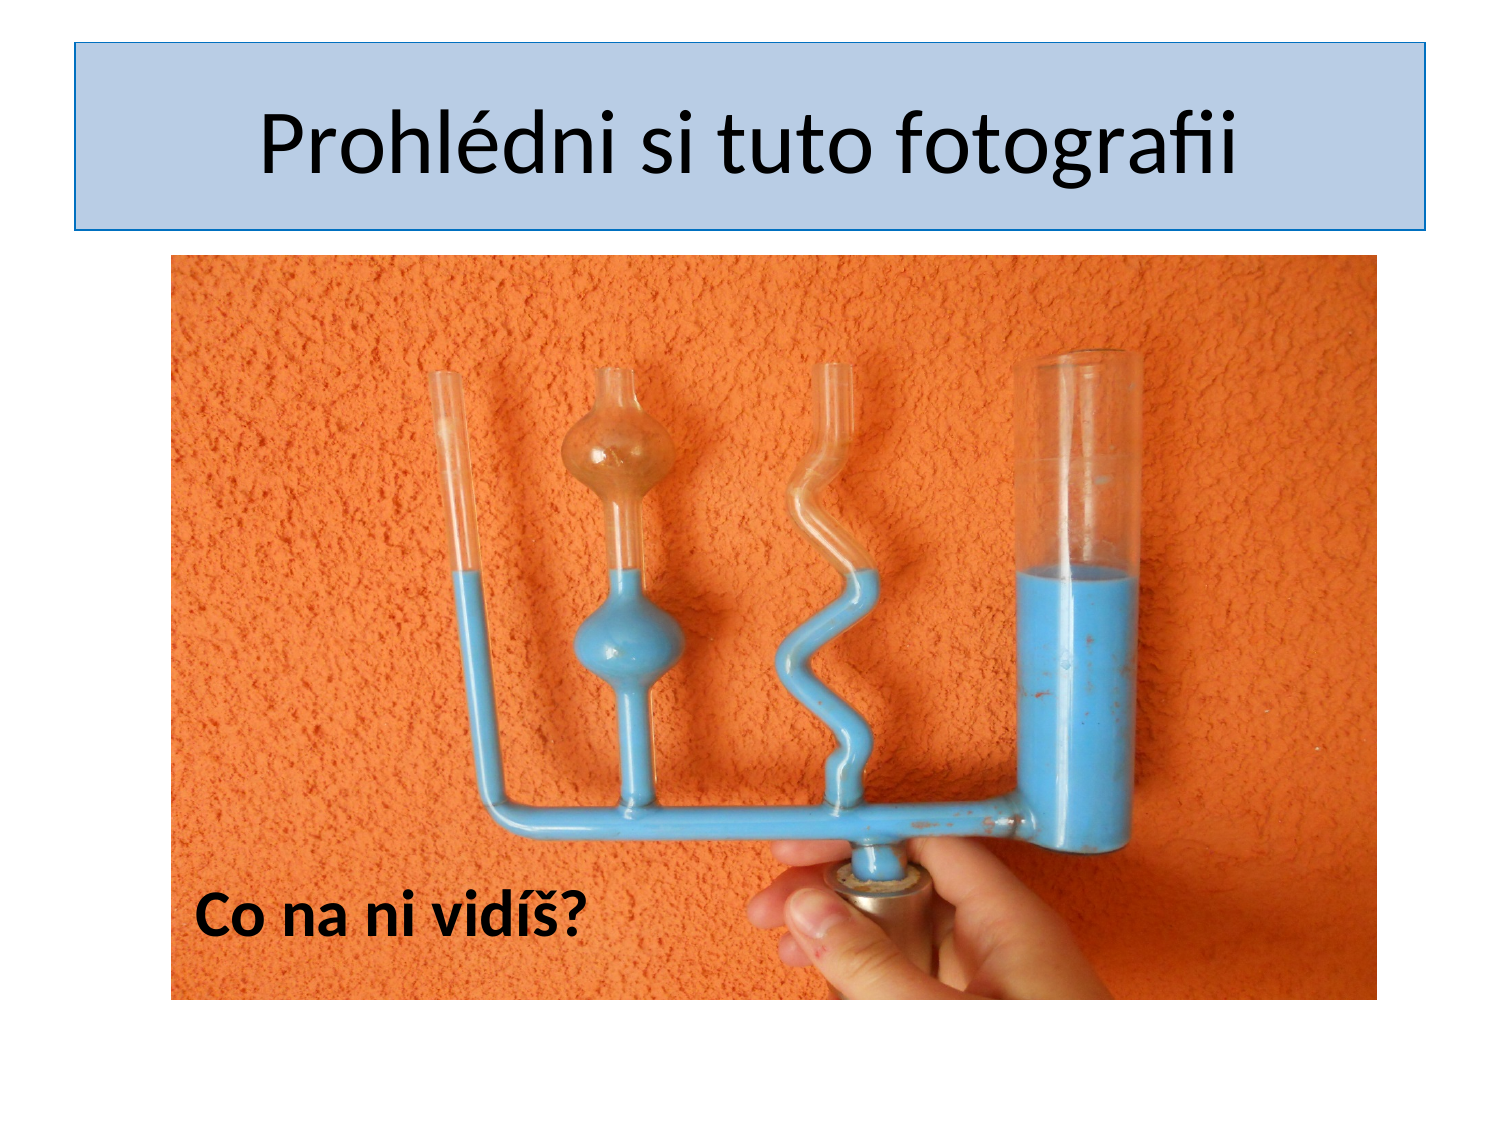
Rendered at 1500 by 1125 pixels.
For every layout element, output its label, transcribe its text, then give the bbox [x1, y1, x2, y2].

title Prohlédni si tuto fotografii [75, 42, 1426, 231]
list Co na ni vidíš? [75, 243, 1426, 1006]
